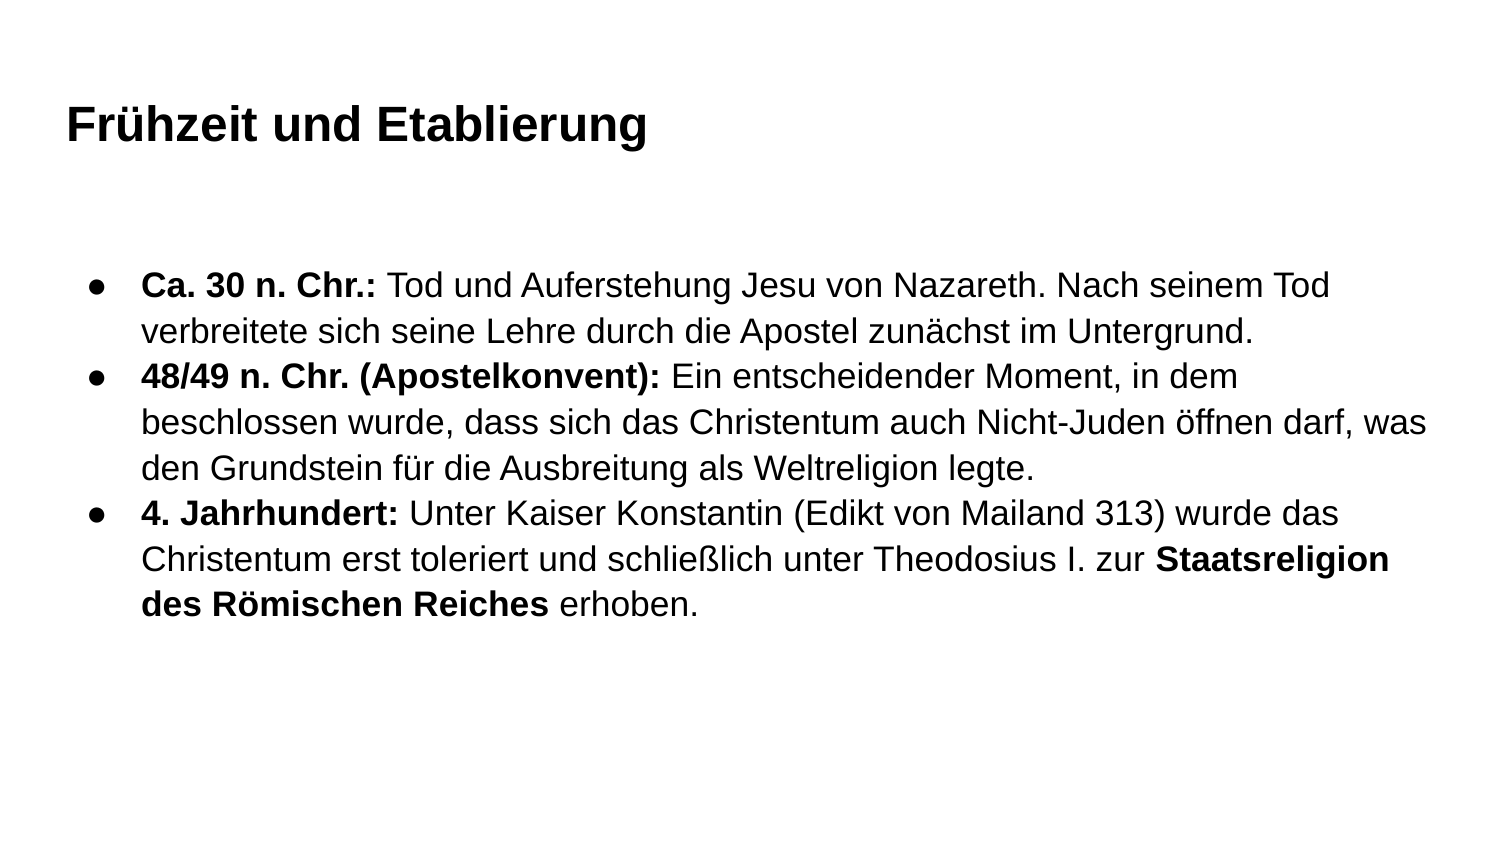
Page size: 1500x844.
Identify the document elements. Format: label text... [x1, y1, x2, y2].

list Ca. 30 n. Chr.: Tod und Auferstehung Jesu von Nazareth. Nach seinem Tod verbreitete sich seine Lehre durch die Apostel zunächst im Untergrund. 48/49 n. Chr. (Apostelkonvent): Ein entscheidender Moment, in dem beschlossen wurde, dass sich das Christentum auch Nicht-Juden öffnen darf, was den Grundstein für die Ausbreitung als Weltreligion legte. 4. Jahrhundert: Unter Kaiser Konstantin (Edikt von Mailand 313) wurde das Christentum erst toleriert und schließlich unter Theodosius I. zur Staatsreligion des Römischen Reiches erhoben. [51, 189, 1449, 750]
title Frühzeit und Etablierung [51, 72, 1449, 167]
